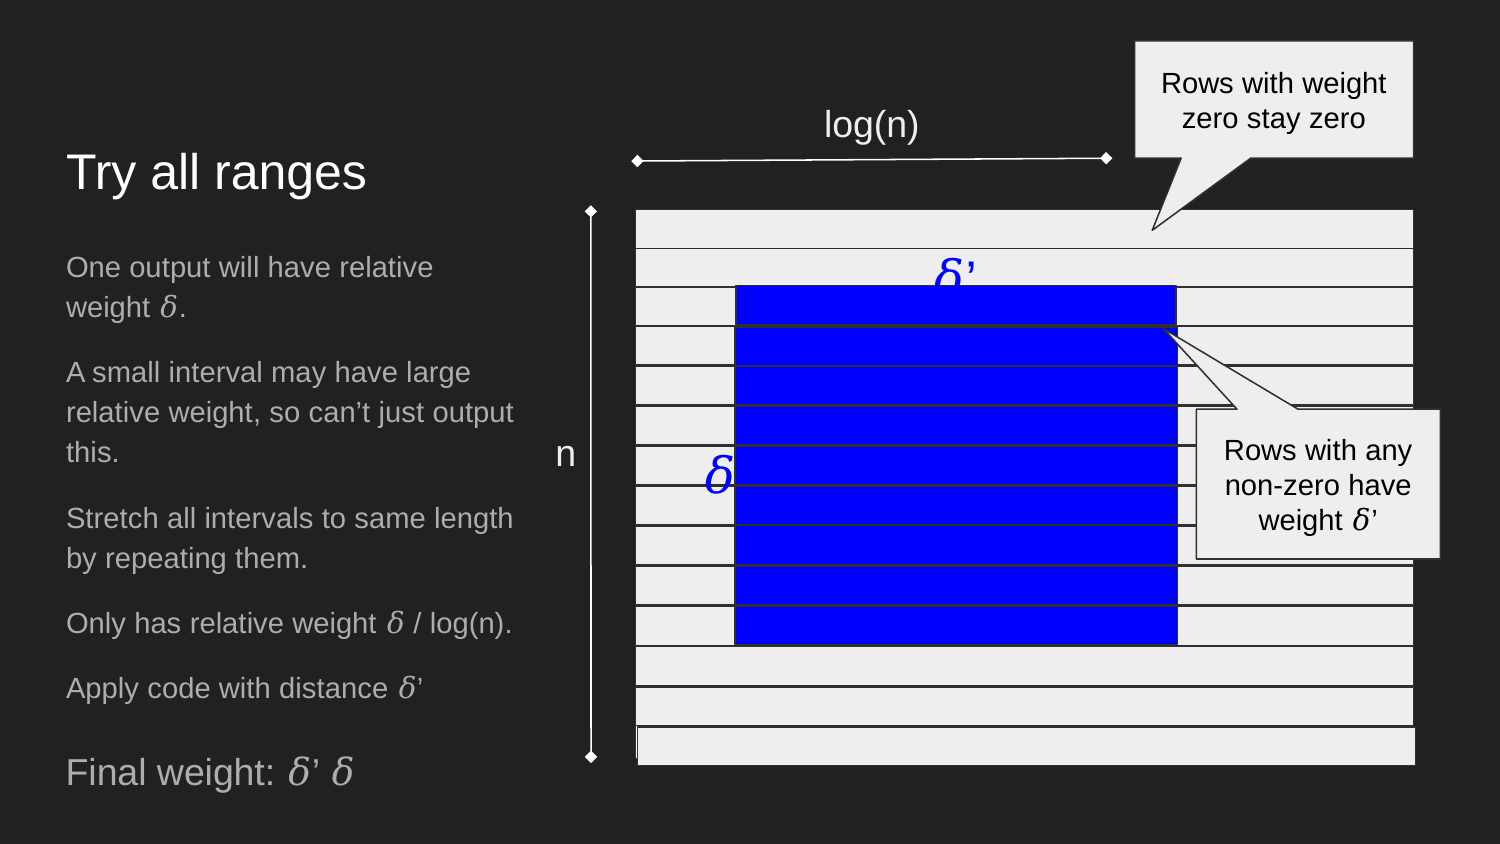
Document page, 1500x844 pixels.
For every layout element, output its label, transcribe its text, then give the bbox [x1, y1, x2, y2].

text_box n [540, 414, 591, 490]
text_box [635, 209, 1416, 766]
text_box log(n) [637, 85, 1107, 161]
text_box 𝛿’ [915, 222, 997, 322]
text_box 𝛿 [686, 419, 757, 519]
title Try all ranges [51, 91, 512, 216]
list Final weight: 𝛿’ 𝛿 [50, 726, 403, 795]
text_box Rows with weight zero stay zero [1134, 40, 1414, 231]
list One output will have relative weight 𝛿. A small interval may have large relative weight, so can’t just output this. Stretch all intervals to same length by repeating them. Only has relative weight 𝛿 / log(n). Apply code with distance 𝛿’ [51, 227, 541, 716]
text_box Rows with any non-zero have weight 𝛿’ [1163, 328, 1441, 560]
